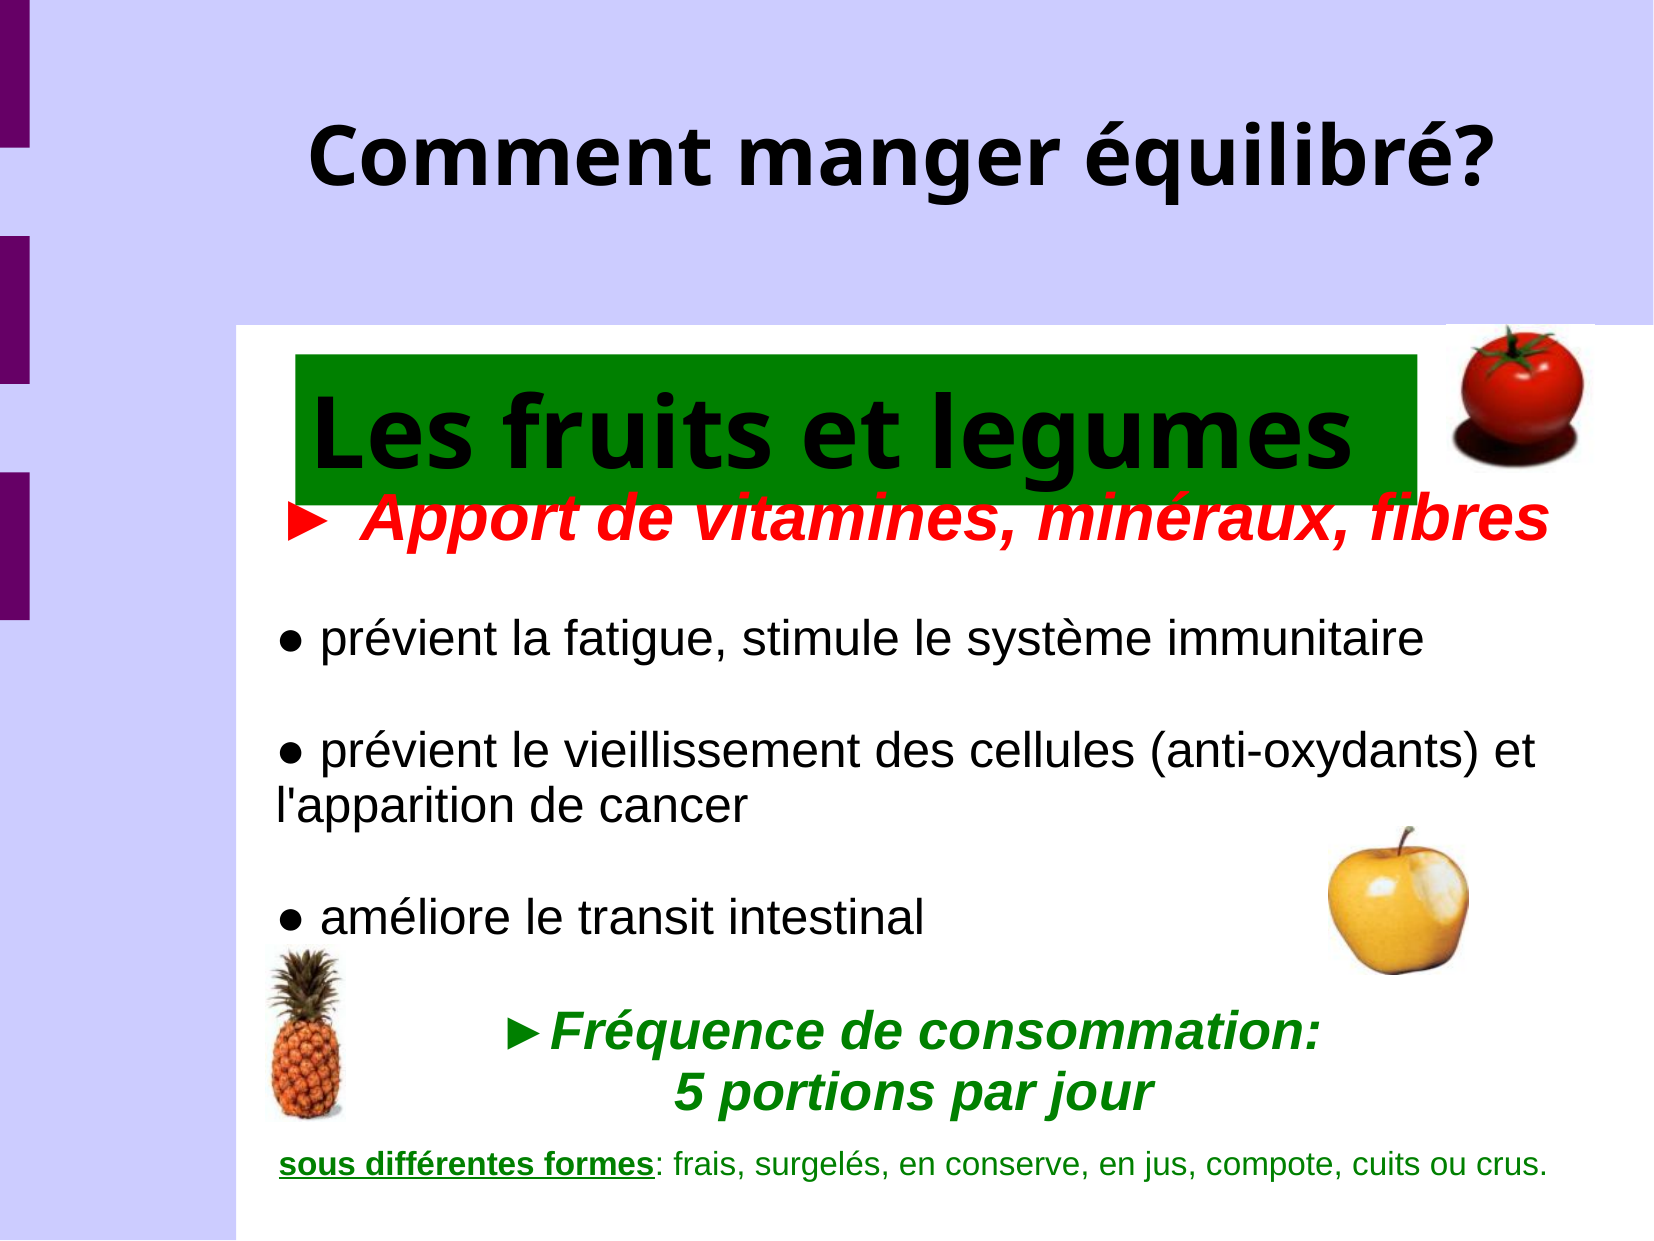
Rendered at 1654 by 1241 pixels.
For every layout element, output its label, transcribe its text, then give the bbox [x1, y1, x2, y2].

picture [1446, 324, 1595, 473]
text_box Les fruits et legumes [295, 354, 1418, 472]
text_box ► Apport de vitamines, minéraux, fibres ● prévient la fatigue, stimule le système immunitaire ● prévient le vieillissement des cellules (anti-oxydants) et l'apparition de cancer ● améliore le transit intestinal ►Fréquence de consommation: 5 portions par jour sous différentes formes: frais, surgelés, en conserve, en jus, compote, cuits ou crus. [260, 472, 1565, 1241]
text_box Comment manger équilibré? [291, 88, 1418, 220]
text_box [0, 0, 1654, 1241]
picture [1328, 826, 1469, 975]
picture [265, 944, 346, 1123]
